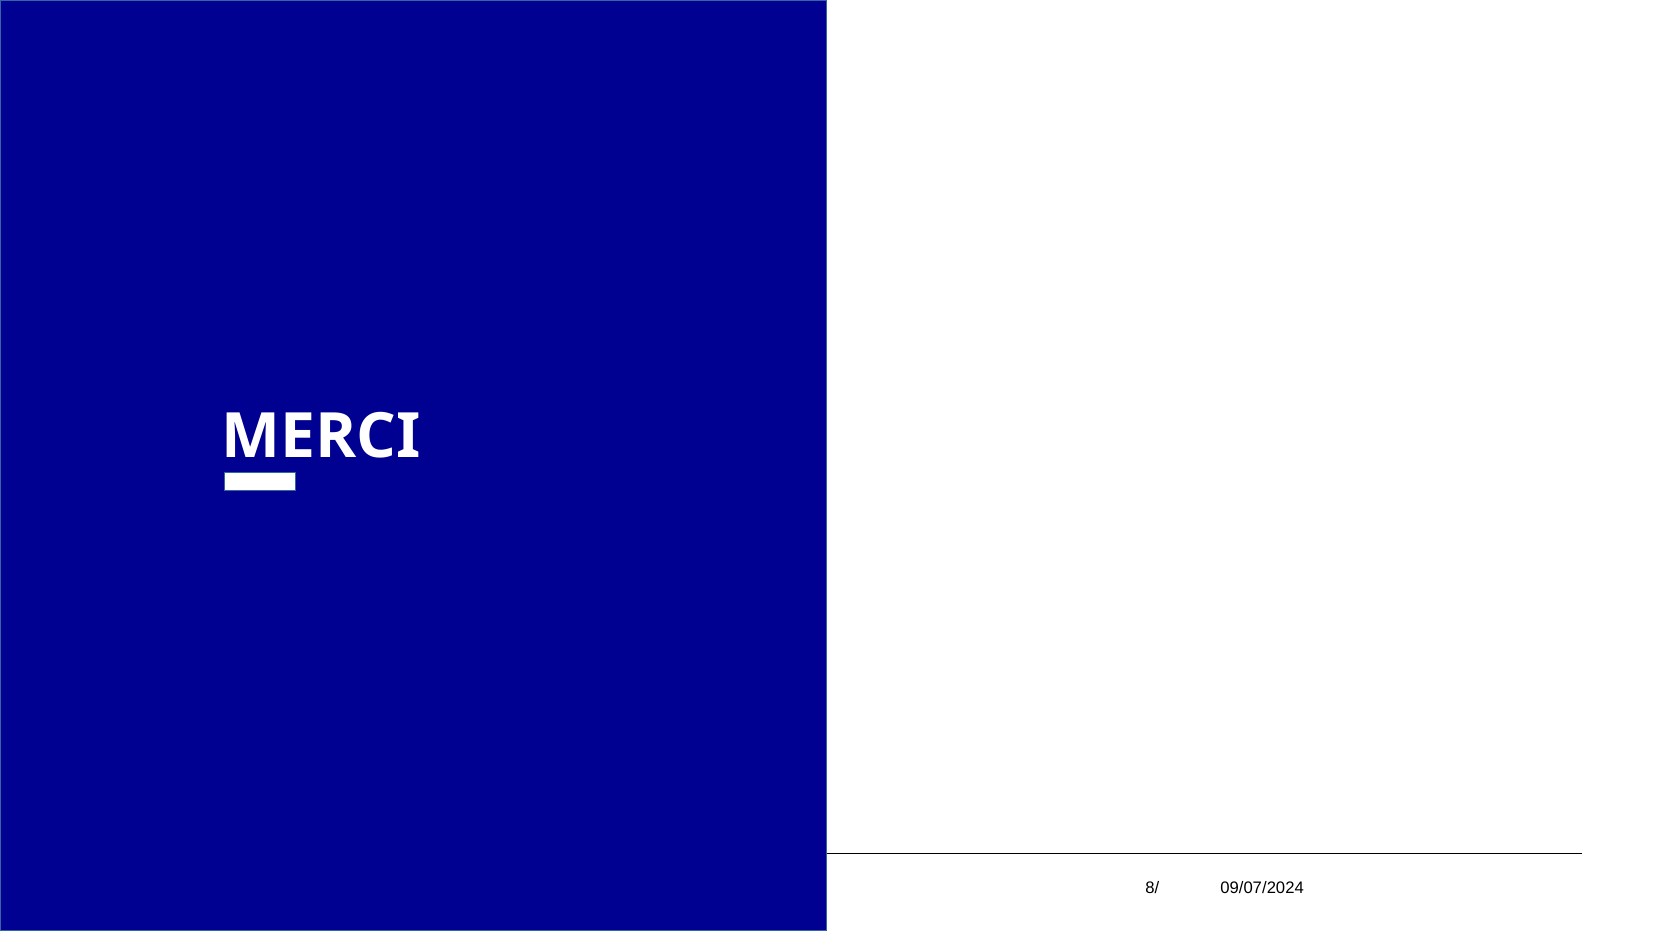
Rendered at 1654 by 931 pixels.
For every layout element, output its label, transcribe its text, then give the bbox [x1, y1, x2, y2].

text_box MERCI [206, 383, 798, 514]
text_box [0, 0, 827, 931]
